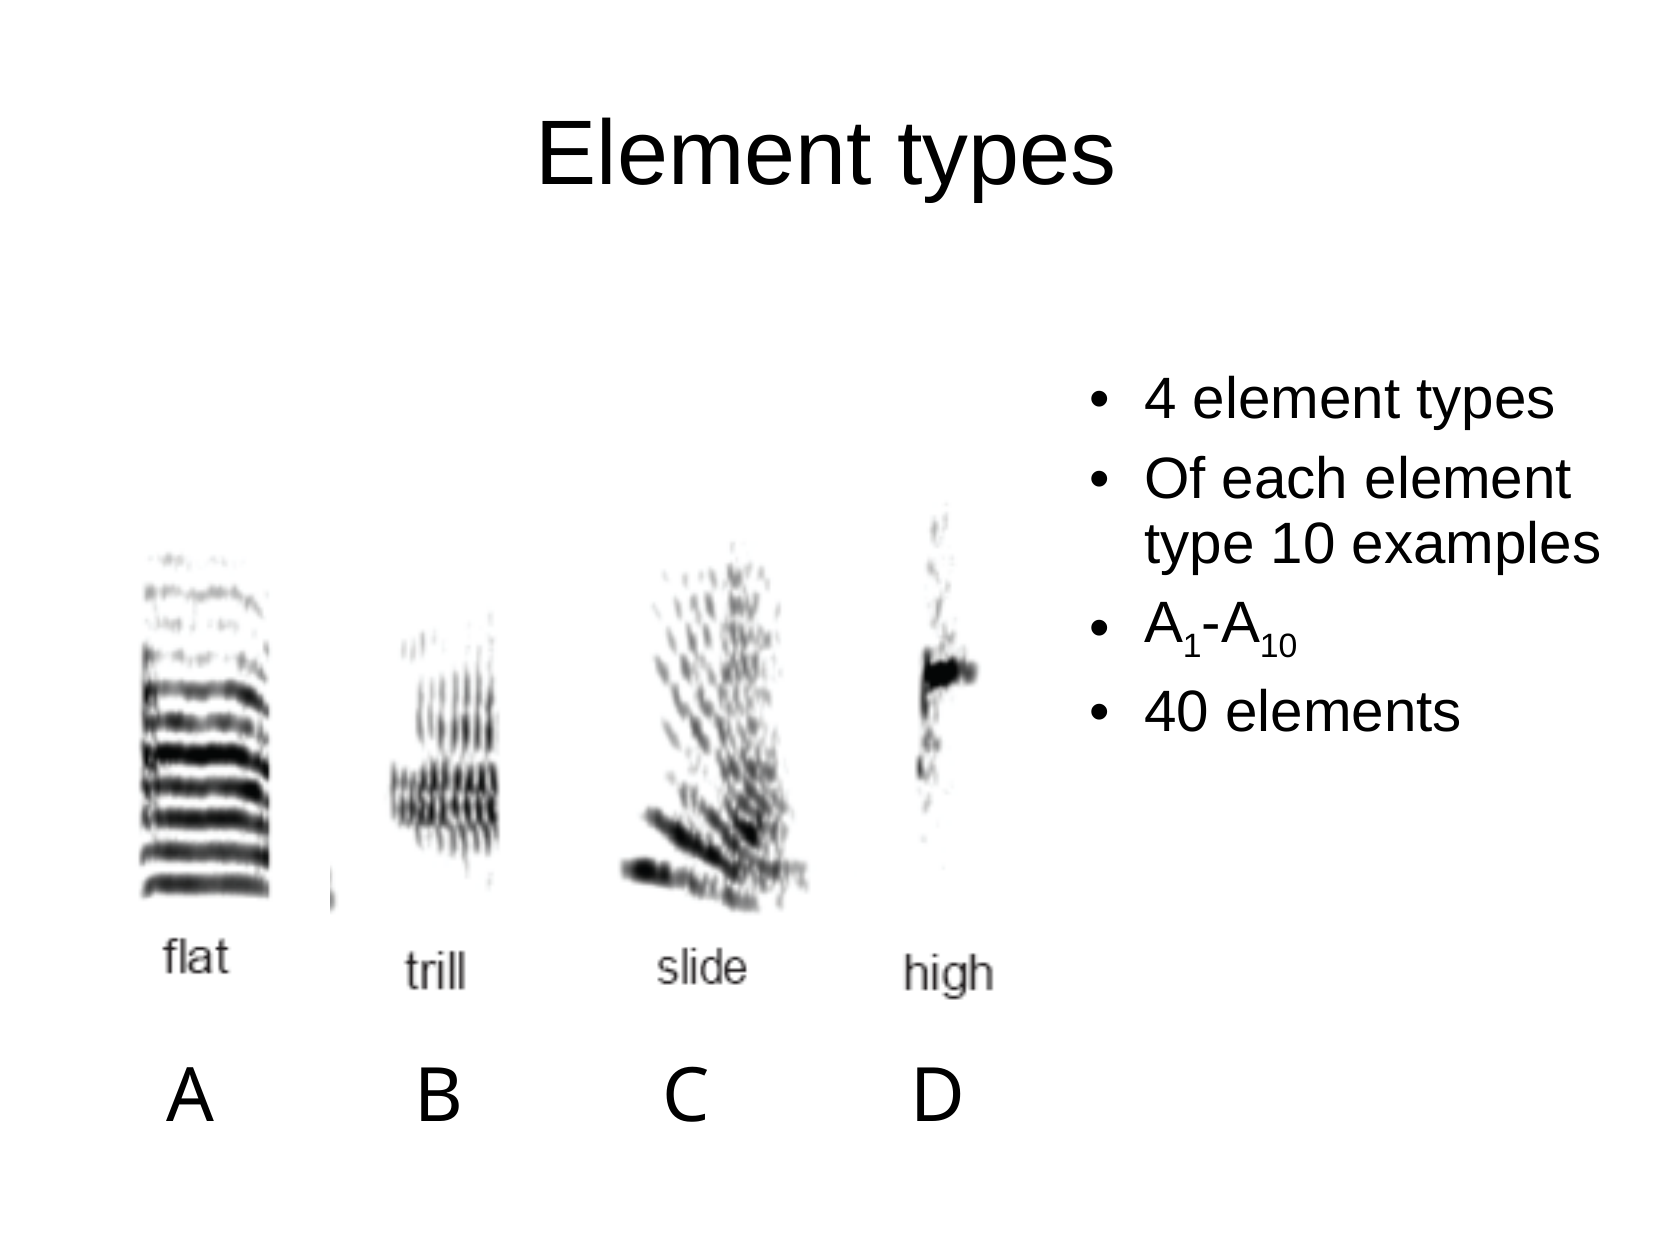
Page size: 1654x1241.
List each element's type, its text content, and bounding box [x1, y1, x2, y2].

picture [592, 495, 827, 1006]
text_box A [151, 1033, 235, 1152]
picture [330, 495, 561, 1006]
text_box B [399, 1033, 483, 1152]
picture [854, 495, 1032, 1006]
text_box D [895, 1033, 979, 1152]
title Element types [82, 49, 1571, 257]
text_box C [647, 1033, 731, 1152]
picture [96, 496, 314, 1006]
list 4 element types Of each element type 10 examples A1-A10 40 elements [1074, 358, 1626, 1103]
